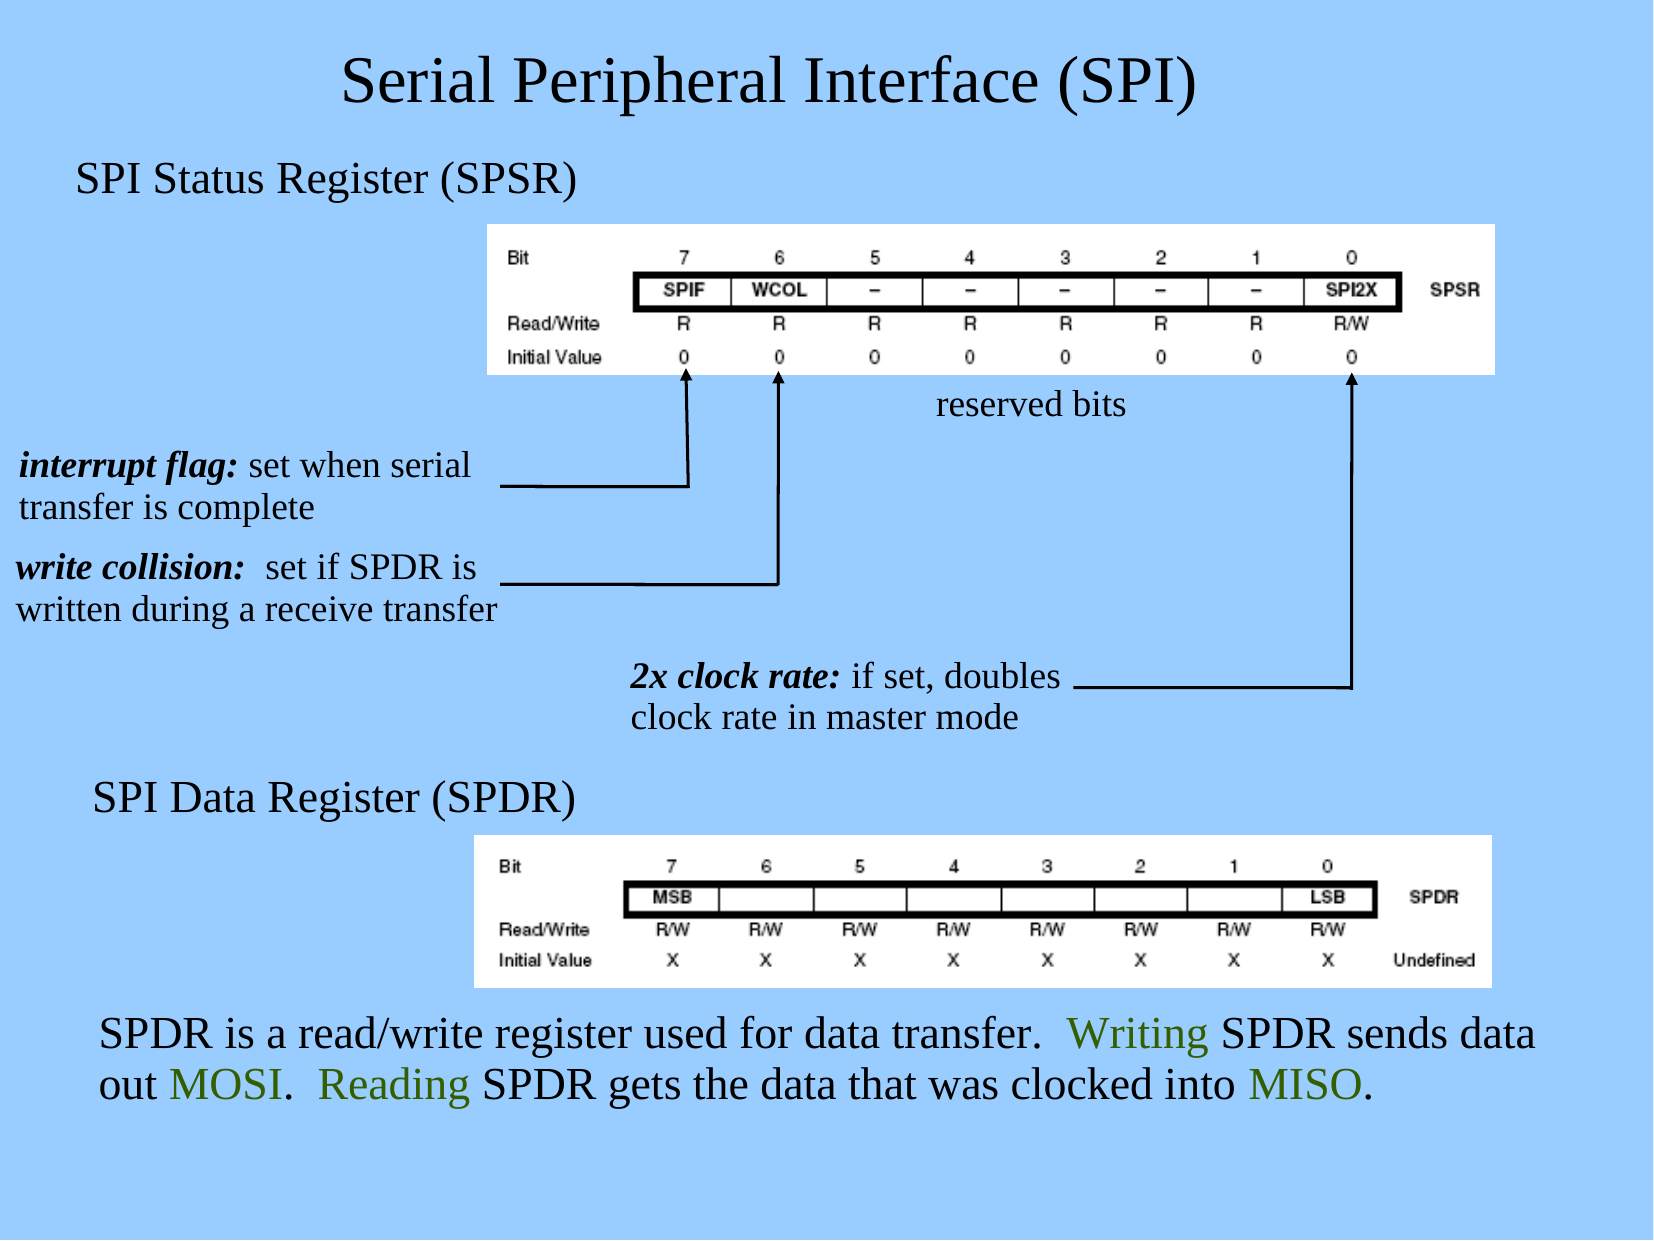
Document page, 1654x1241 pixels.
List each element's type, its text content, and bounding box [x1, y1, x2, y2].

text_box reserved bits [935, 380, 1124, 422]
picture [487, 224, 1495, 376]
text_box Serial Peripheral Interface (SPI) [339, 38, 1201, 113]
text_box interrupt flag: set when serial transfer is complete [18, 441, 468, 525]
text_box SPDR is a read/write register used for data transfer. Writing SPDR sends data out MOSI. Reading SPDR gets the data that was clocked into MISO. [98, 1004, 1511, 1107]
picture [474, 835, 1492, 988]
text_box SPI Status Register (SPSR) [75, 149, 1576, 1088]
text_box write collision: set if SPDR is written during a receive transfer [15, 543, 489, 627]
text_box 2x clock rate: if set, doubles clock rate in master mode [630, 652, 1058, 736]
text_box SPI Data Register (SPDR) [92, 768, 569, 820]
